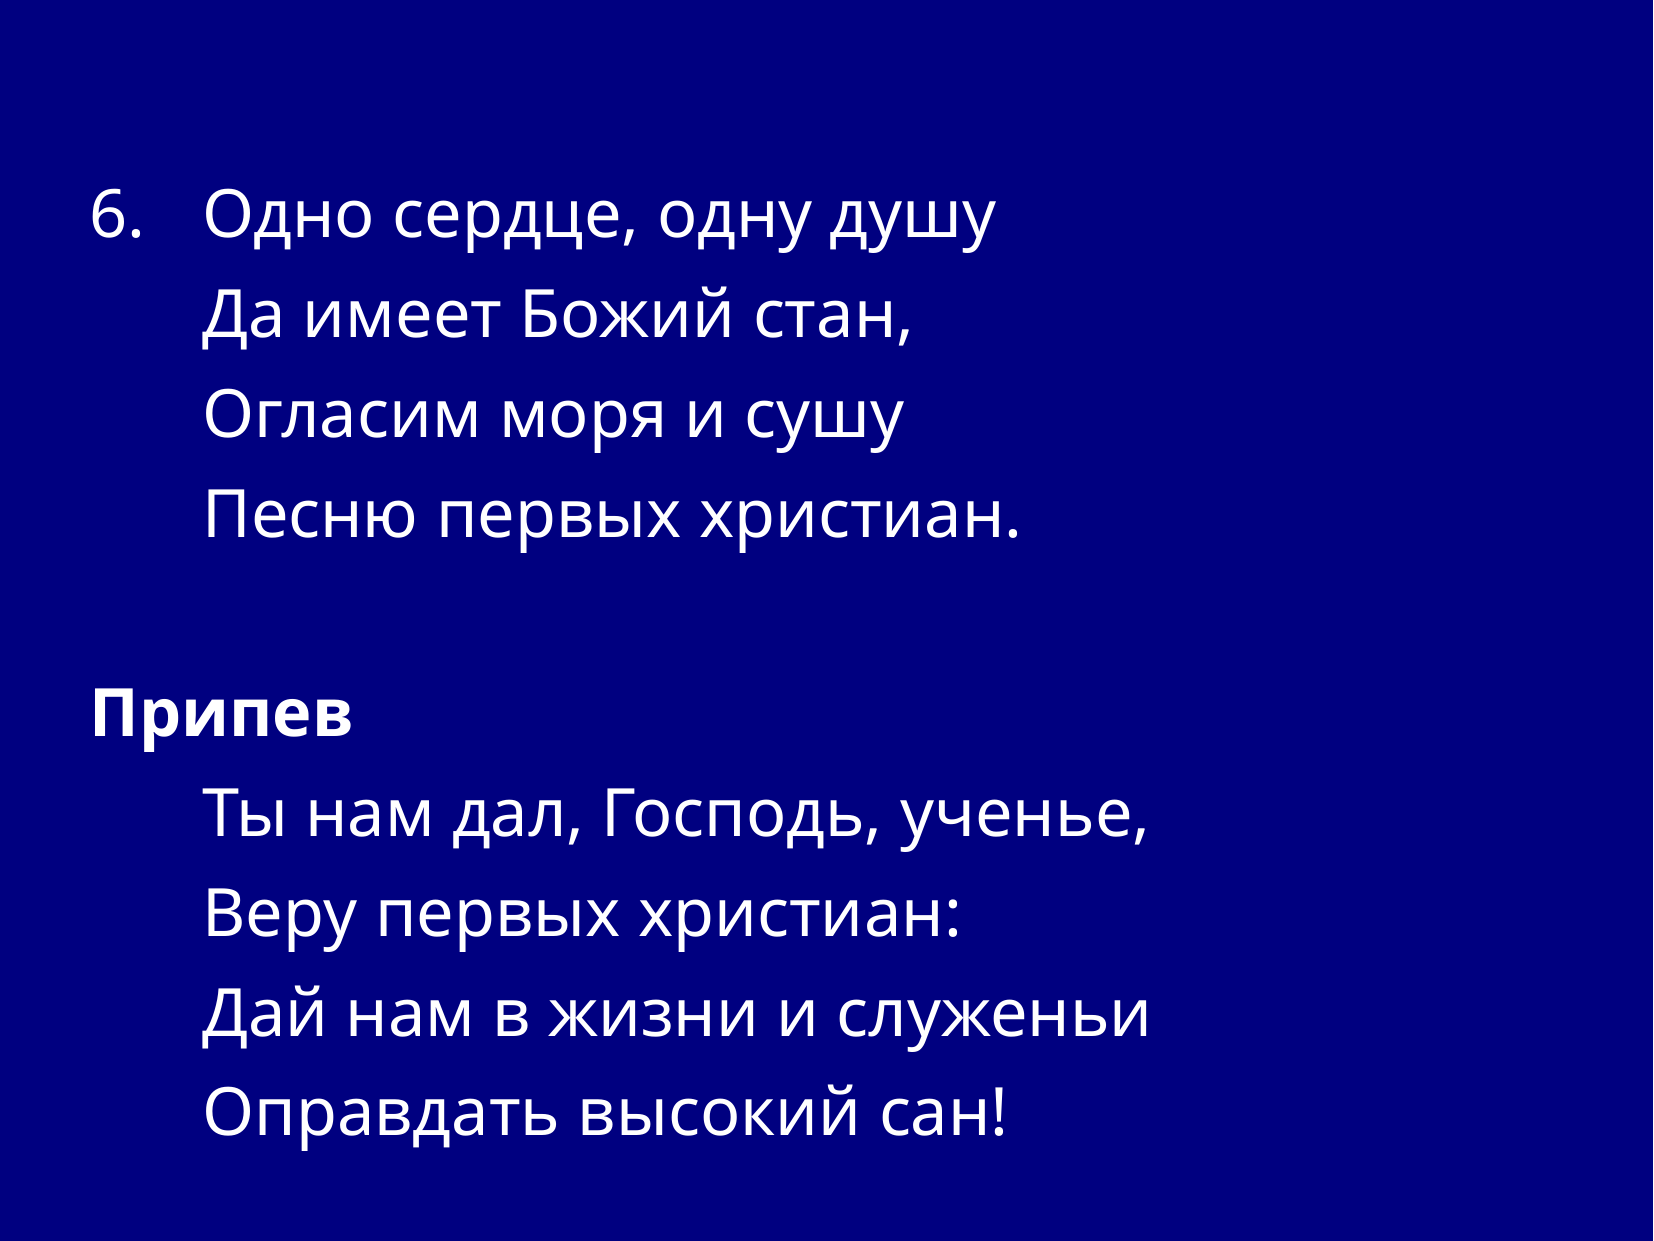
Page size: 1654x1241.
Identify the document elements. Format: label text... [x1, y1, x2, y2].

text_box 6. Одно сердце, одну душу Да имеет Божий стан, Огласим моря и сушу Песню первых христиан. Припев Ты нам дал, Господь, ученье, Веру первых христиан: Дай нам в жизни и служеньи Оправдать высокий сан! [75, 150, 1576, 1163]
